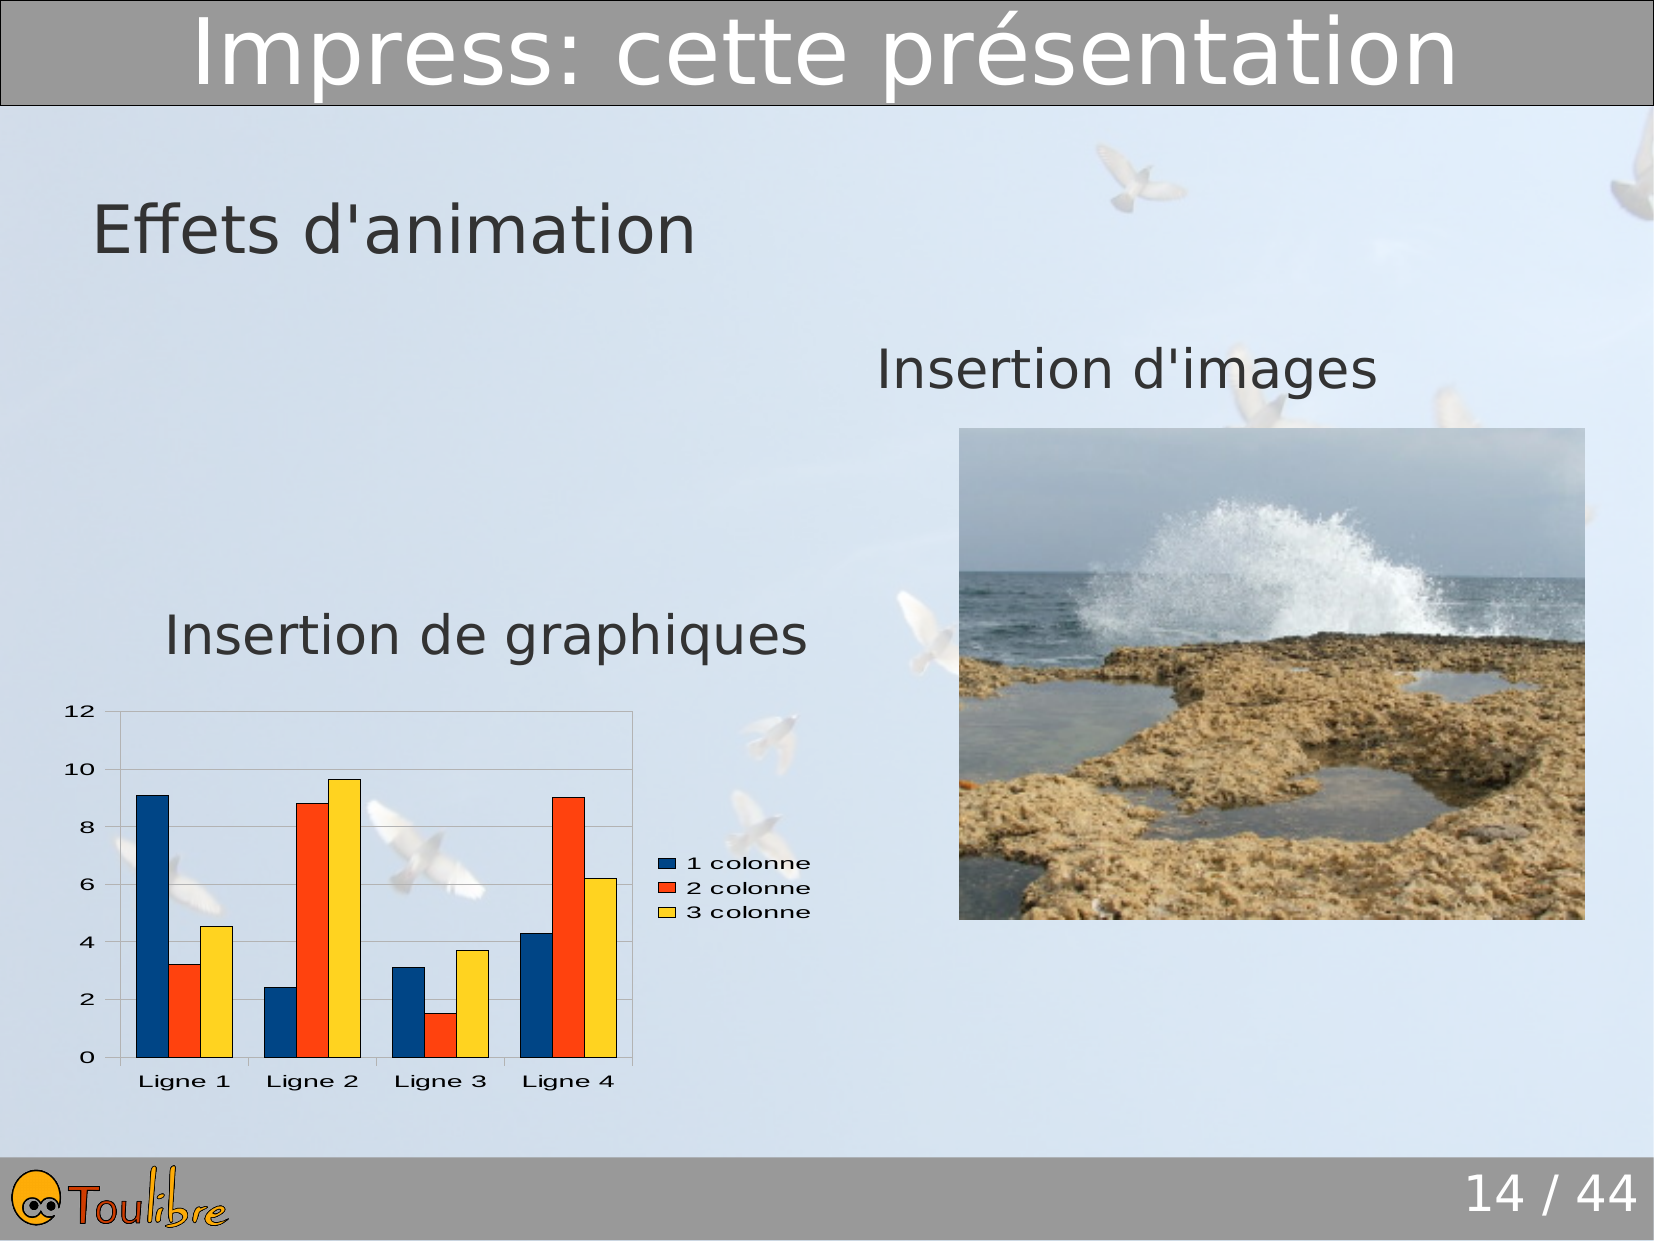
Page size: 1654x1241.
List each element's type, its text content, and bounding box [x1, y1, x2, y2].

picture [959, 428, 1585, 920]
chart [47, 693, 857, 1108]
list Effets d'animation [73, 191, 1521, 296]
list Insertion d'images [782, 338, 1614, 429]
title Impress: cette présentation [0, 0, 1654, 107]
list Insertion de graphiques [69, 603, 959, 709]
picture [11, 1165, 229, 1228]
